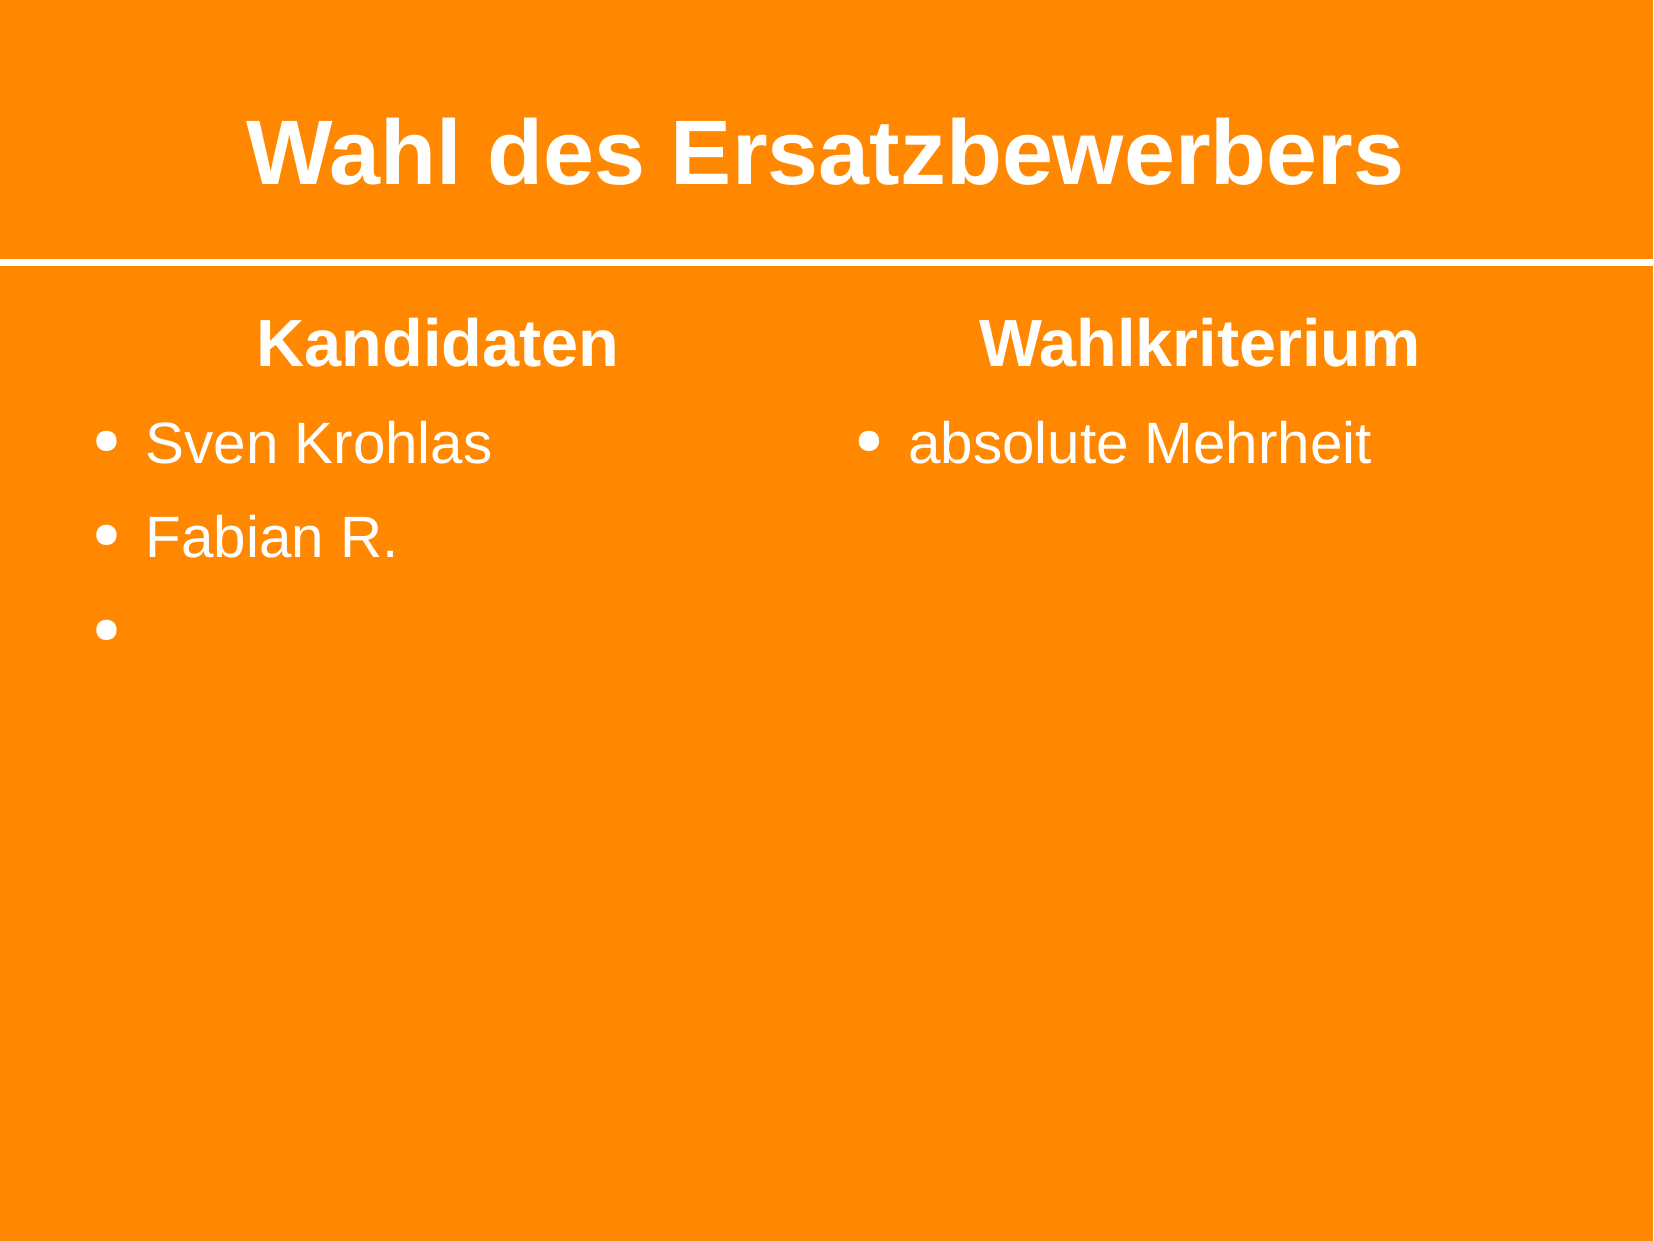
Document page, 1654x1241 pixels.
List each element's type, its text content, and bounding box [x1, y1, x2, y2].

title Wahl des Ersatzbewerbers [82, 56, 1571, 250]
list Wahlkriterium absolute Mehrheit [837, 306, 1564, 1111]
list Kandidaten Sven Krohlas Fabian R. [75, 306, 801, 1111]
